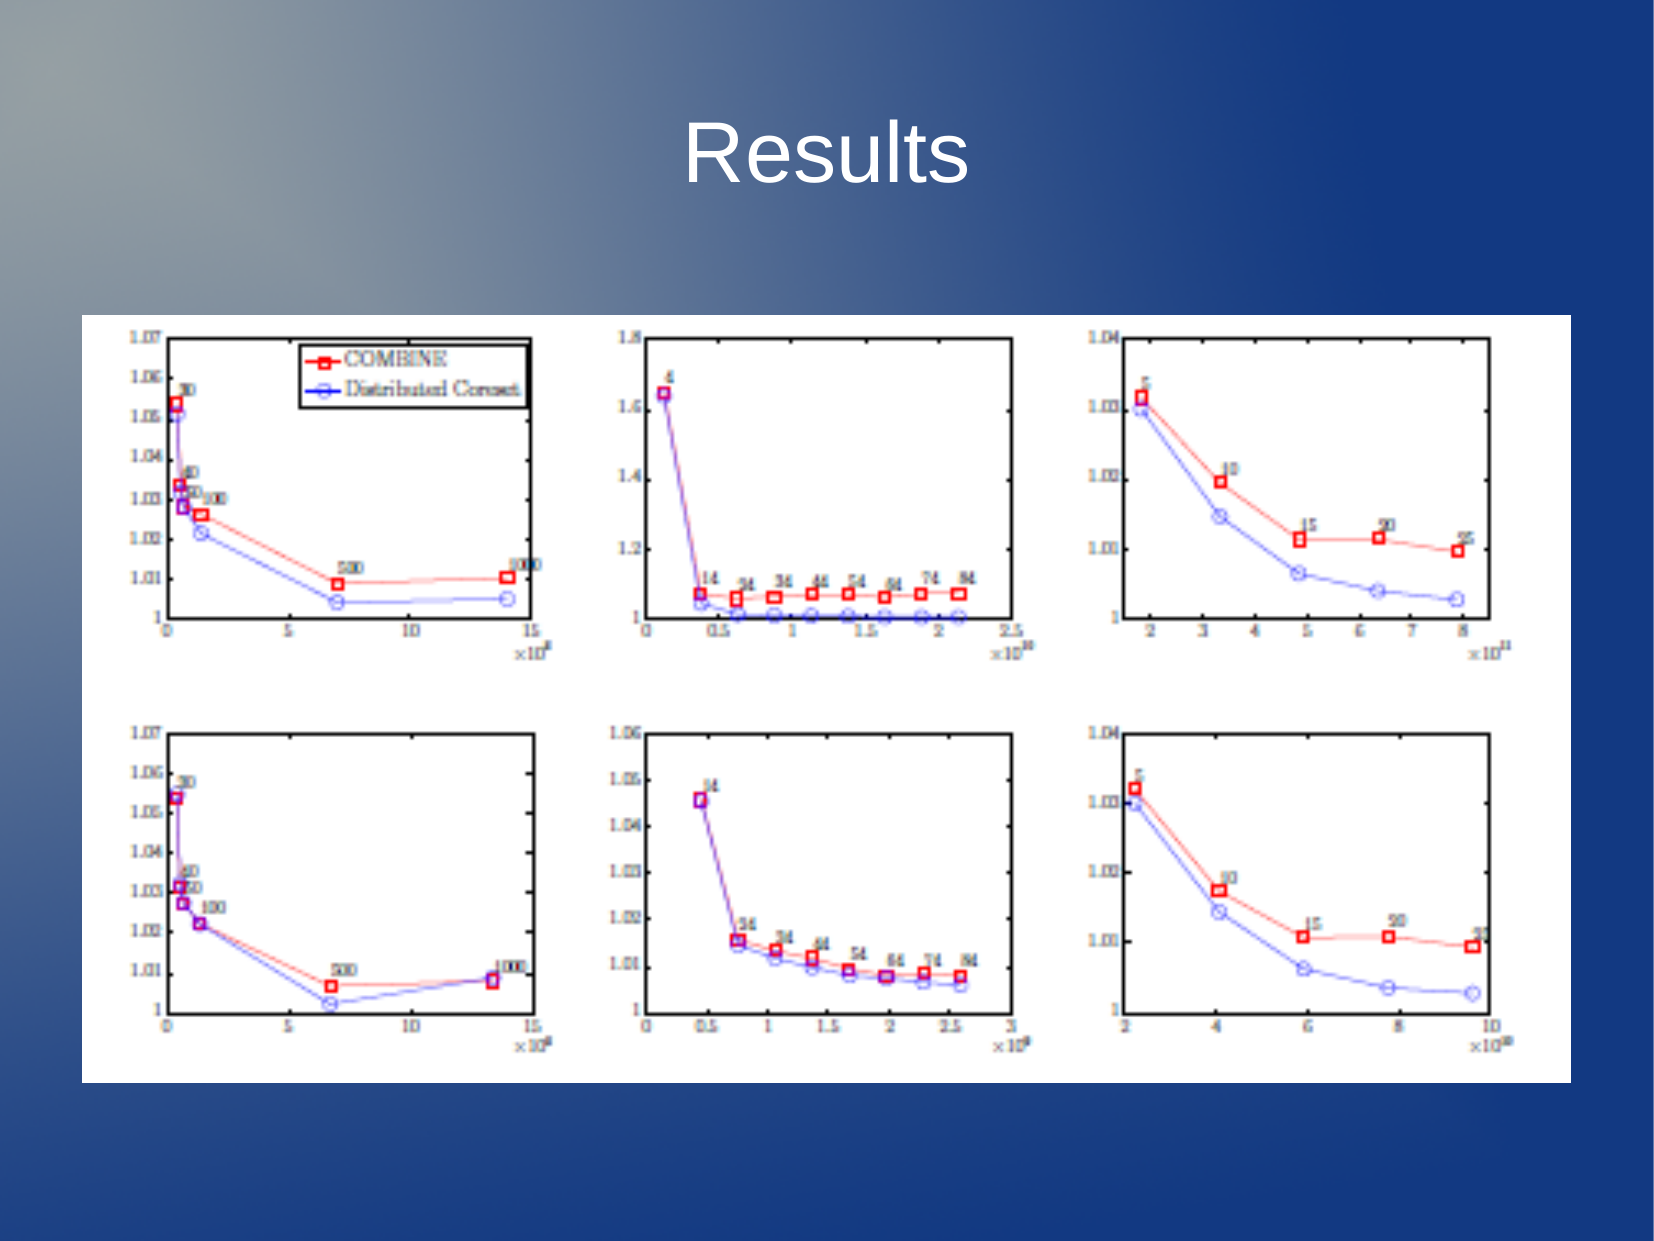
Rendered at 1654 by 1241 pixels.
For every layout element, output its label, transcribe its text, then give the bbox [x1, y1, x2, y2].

picture [0, 0, 1654, 1241]
title Results [82, 49, 1571, 257]
